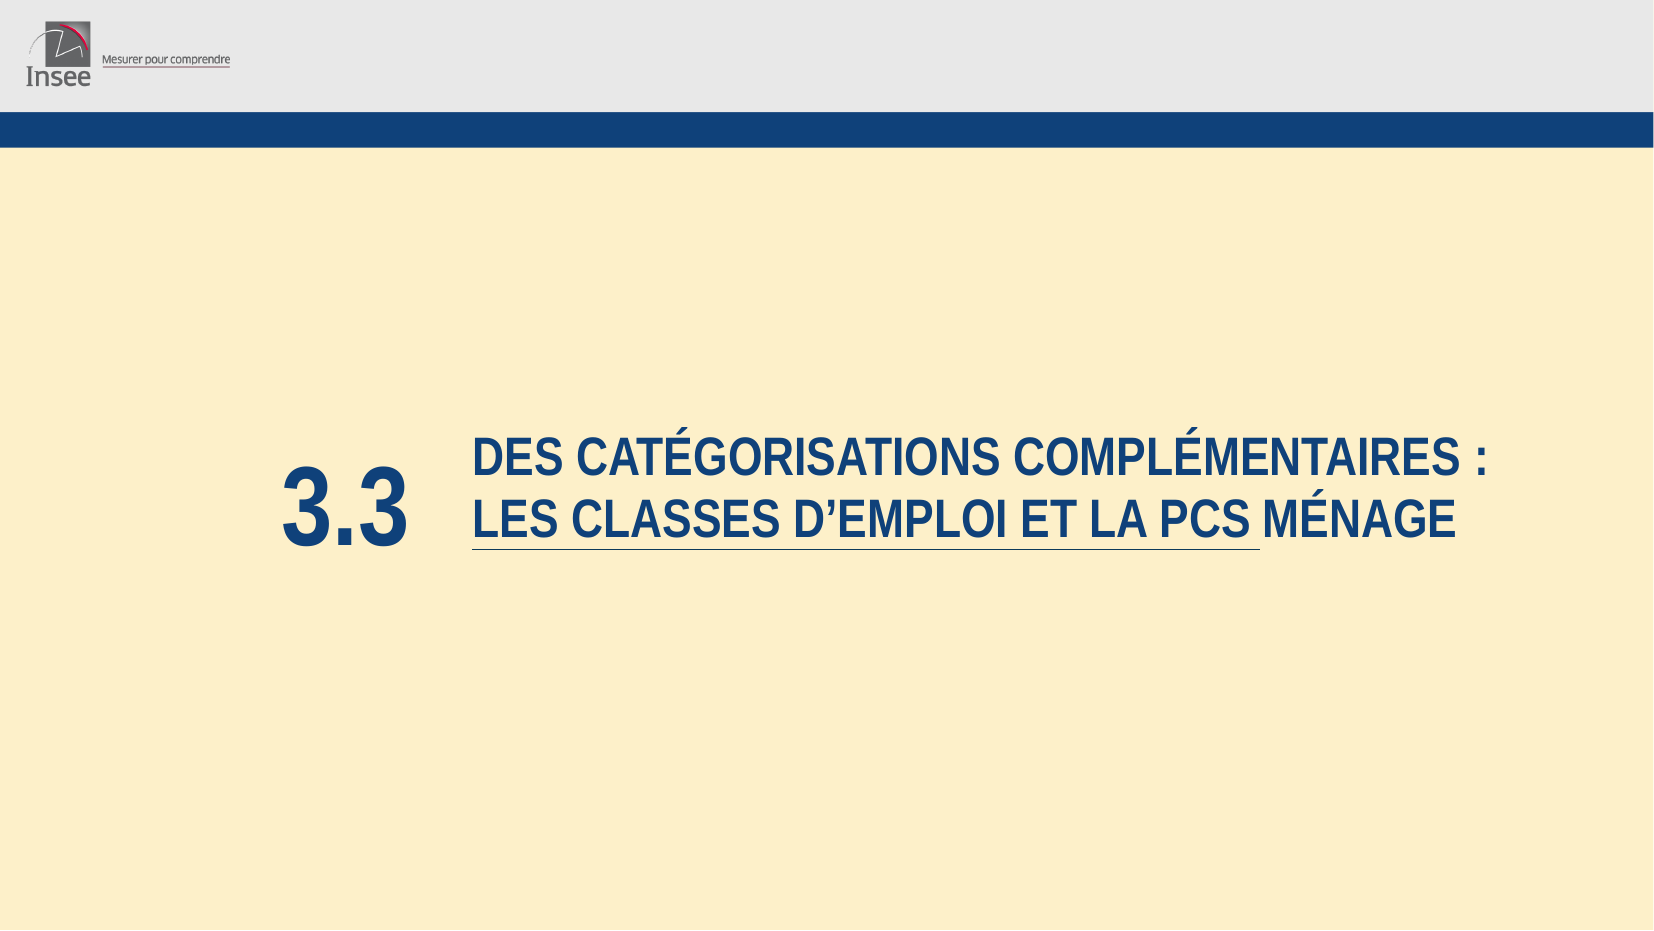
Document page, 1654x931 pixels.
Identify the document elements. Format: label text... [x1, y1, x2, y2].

text_box 3.3 [230, 389, 461, 621]
picture [23, 0, 230, 89]
title Des catégorisations complémentaires : les classes d’emploi et la pcs ménage [472, 396, 1565, 550]
